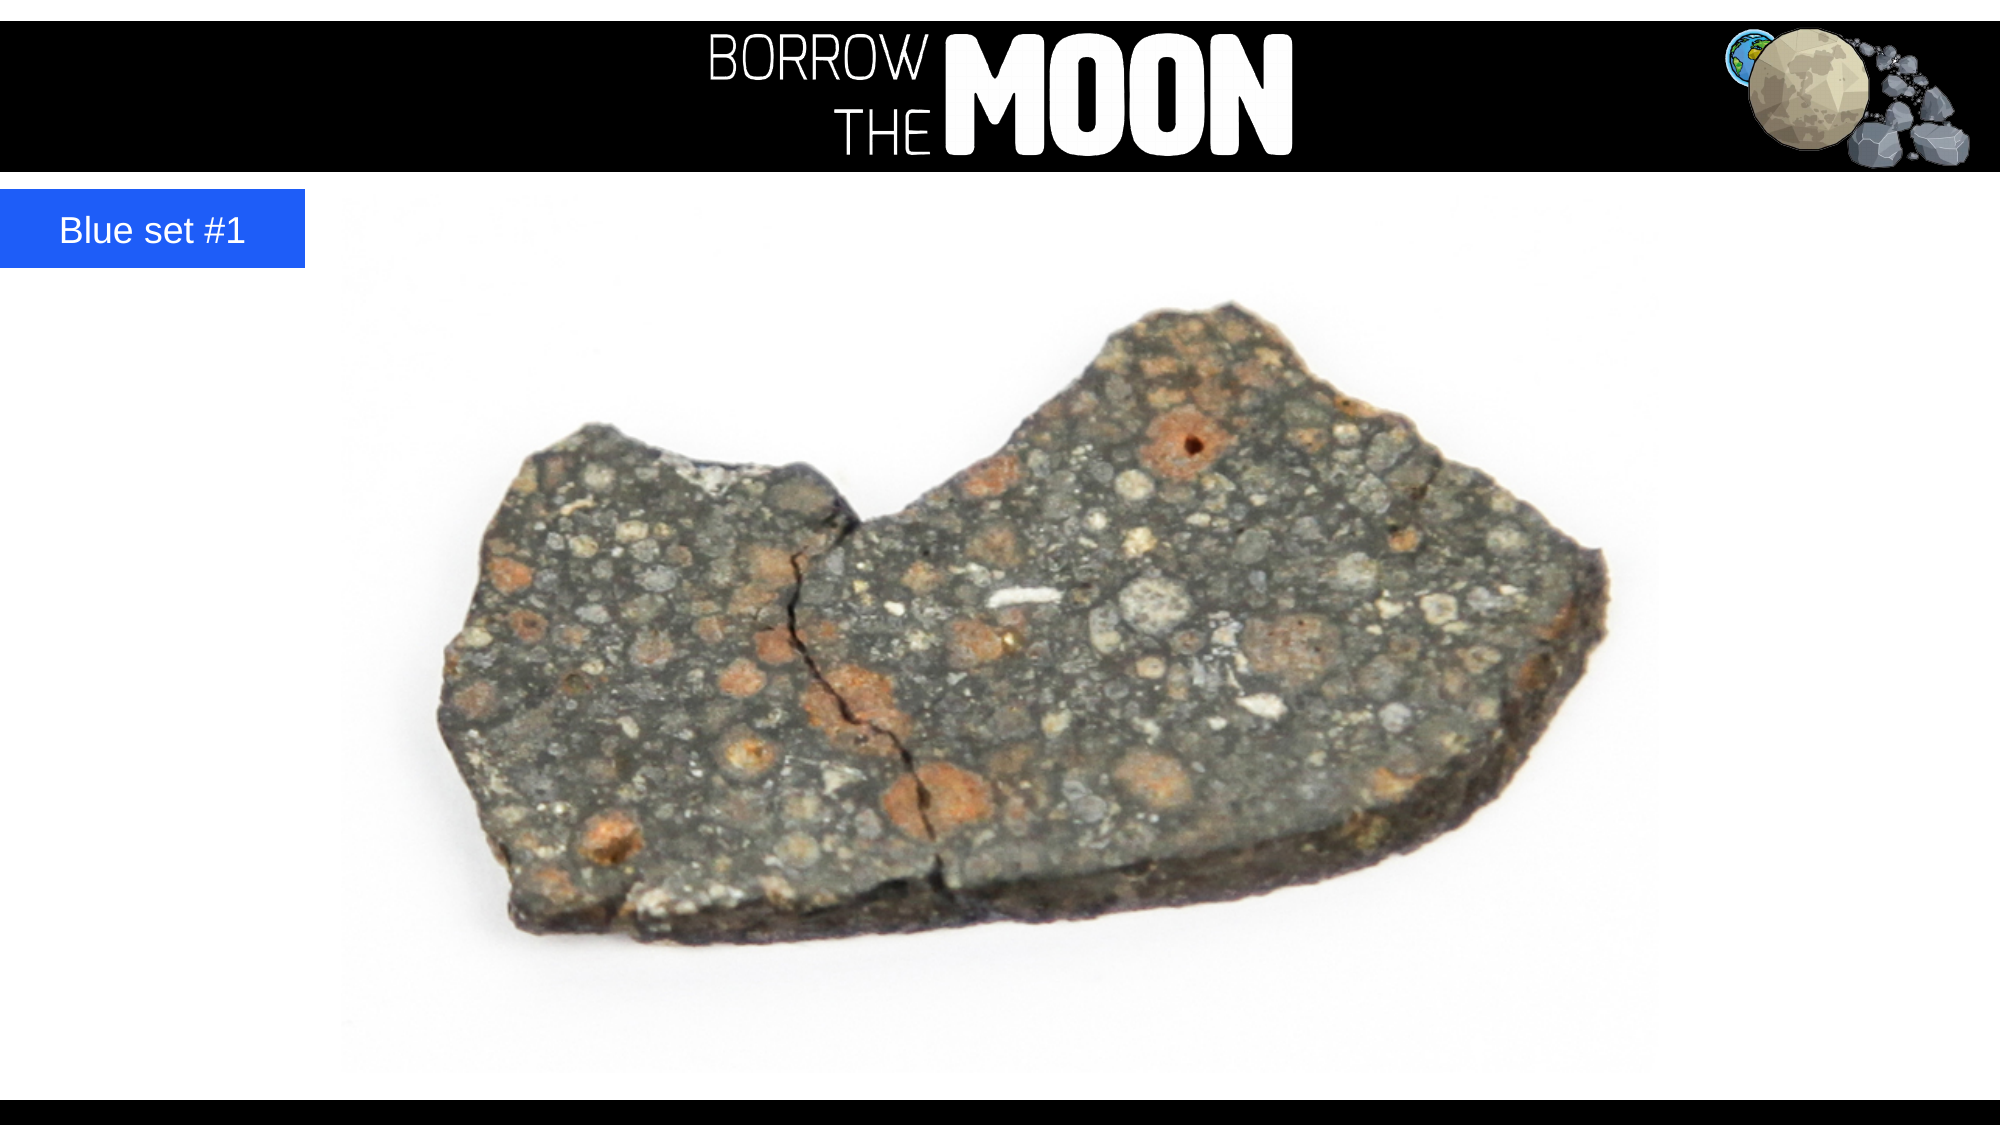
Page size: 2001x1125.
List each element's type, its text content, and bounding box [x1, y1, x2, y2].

picture [341, 194, 1659, 1073]
text_box Blue set #1 [0, 189, 305, 268]
